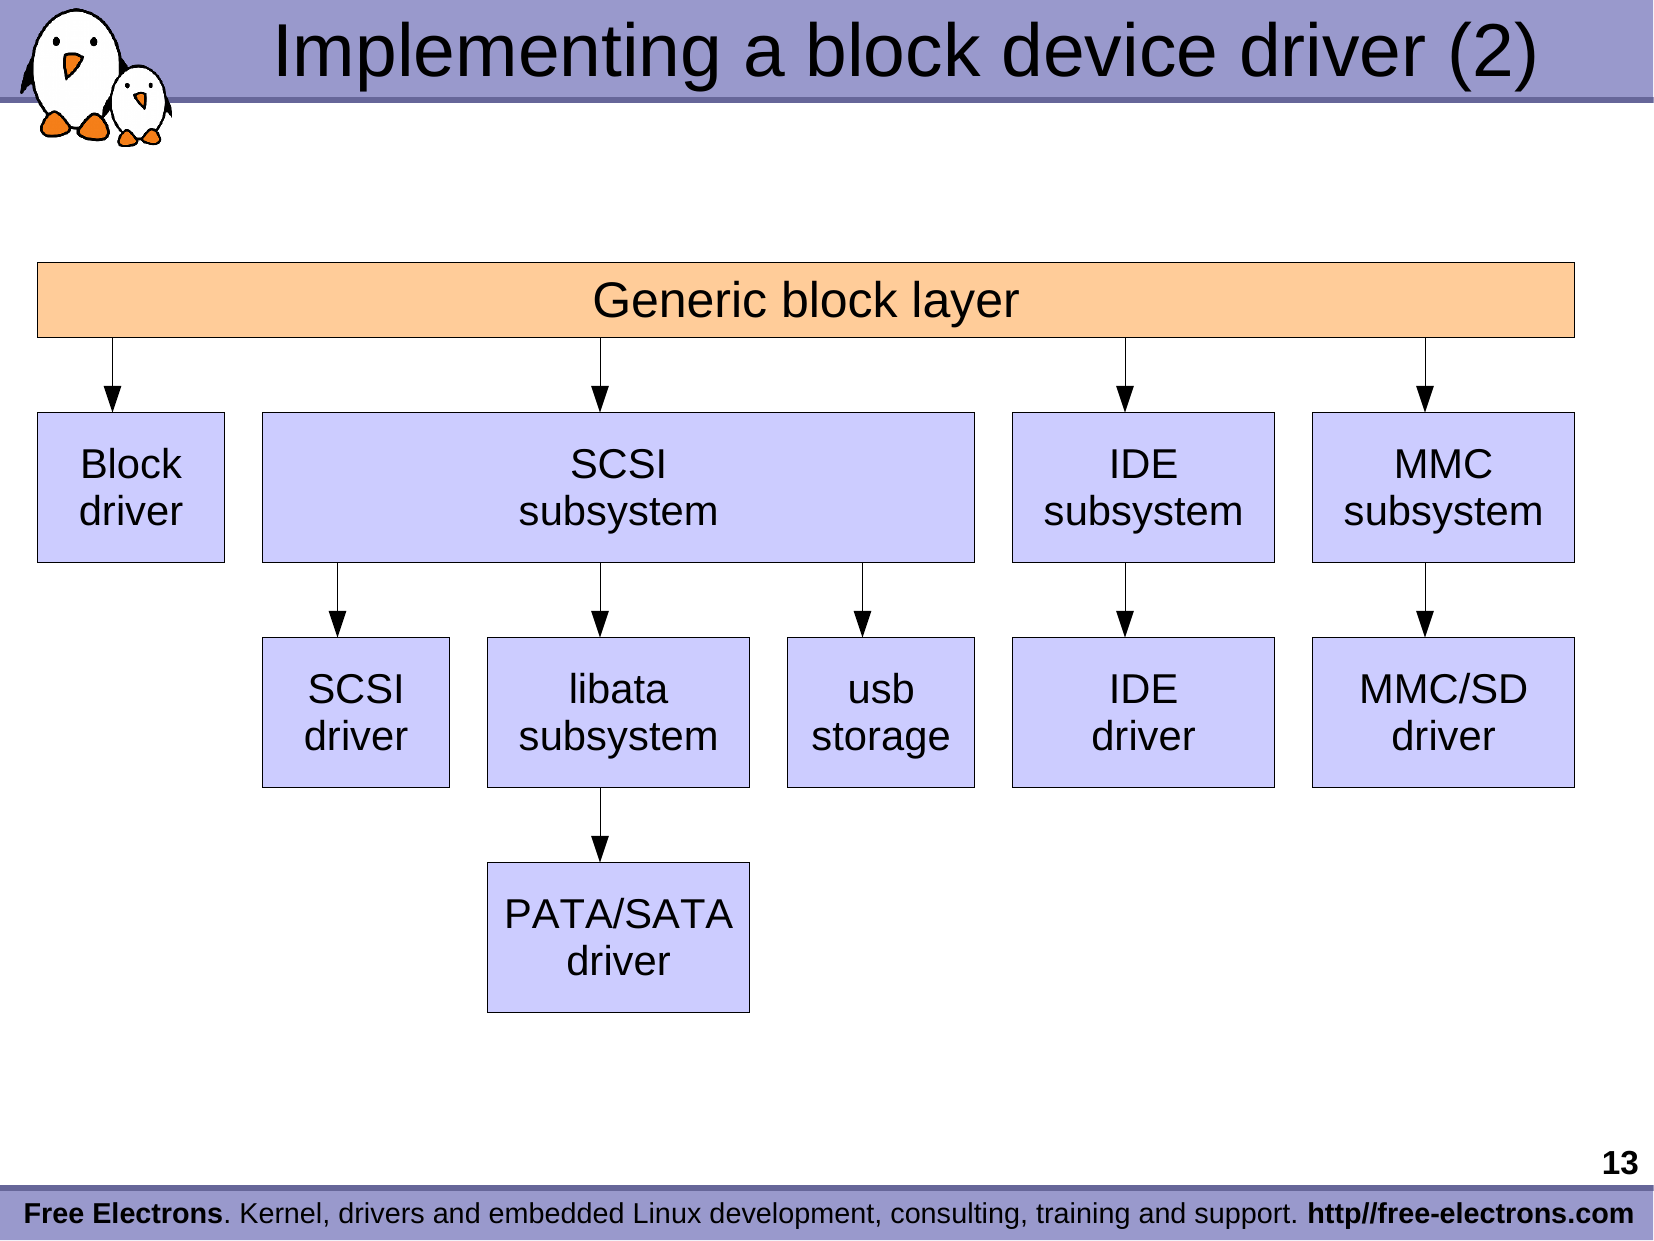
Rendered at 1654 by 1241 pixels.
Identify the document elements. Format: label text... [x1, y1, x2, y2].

text_box usb storage [787, 637, 975, 788]
text_box MMC/SD driver [1312, 637, 1575, 788]
text_box Block driver [37, 412, 225, 563]
text_box MMC subsystem [1312, 412, 1575, 563]
title Implementing a block device driver (2) [161, 0, 1651, 100]
picture [20, 8, 172, 147]
text_box IDE subsystem [1012, 412, 1275, 563]
text_box libata subsystem [487, 637, 750, 788]
text_box PATA/SATA driver [487, 862, 750, 1013]
text_box Generic block layer [37, 262, 1575, 338]
text_box SCSI driver [262, 637, 450, 788]
text_box IDE driver [1012, 637, 1275, 788]
text_box SCSI subsystem [262, 412, 975, 563]
